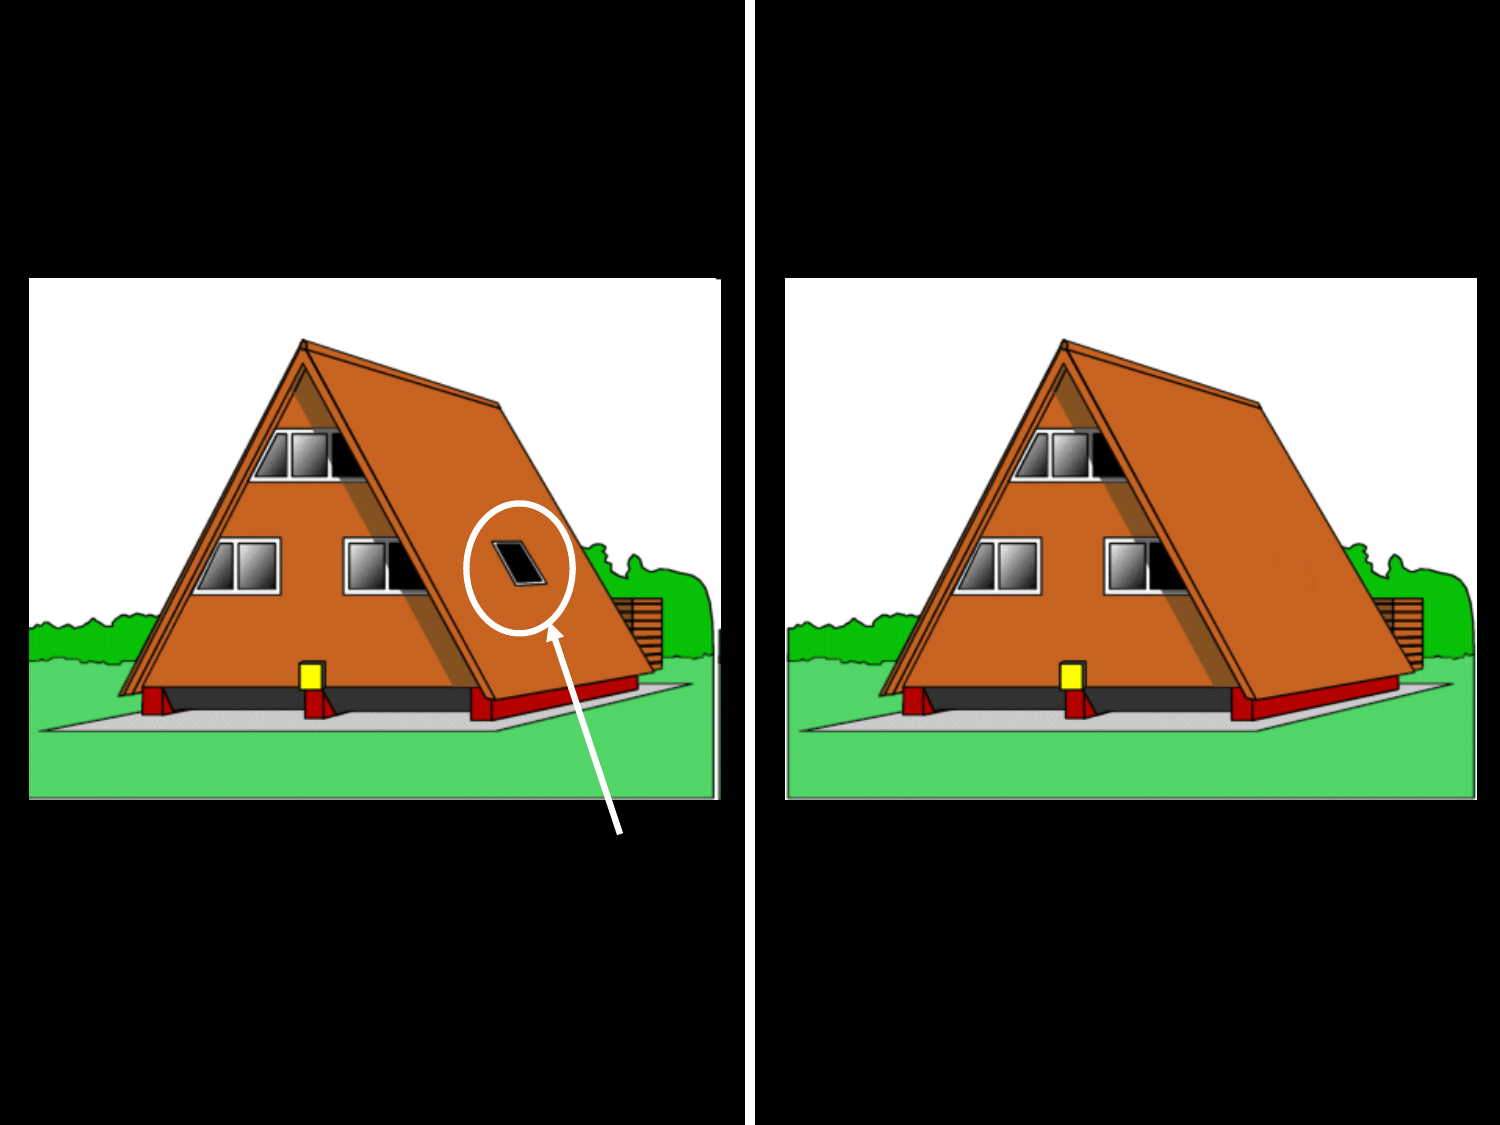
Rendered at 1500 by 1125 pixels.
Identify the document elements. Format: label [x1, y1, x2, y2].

picture [785, 278, 1477, 800]
picture [470, 507, 569, 630]
picture [29, 278, 721, 800]
